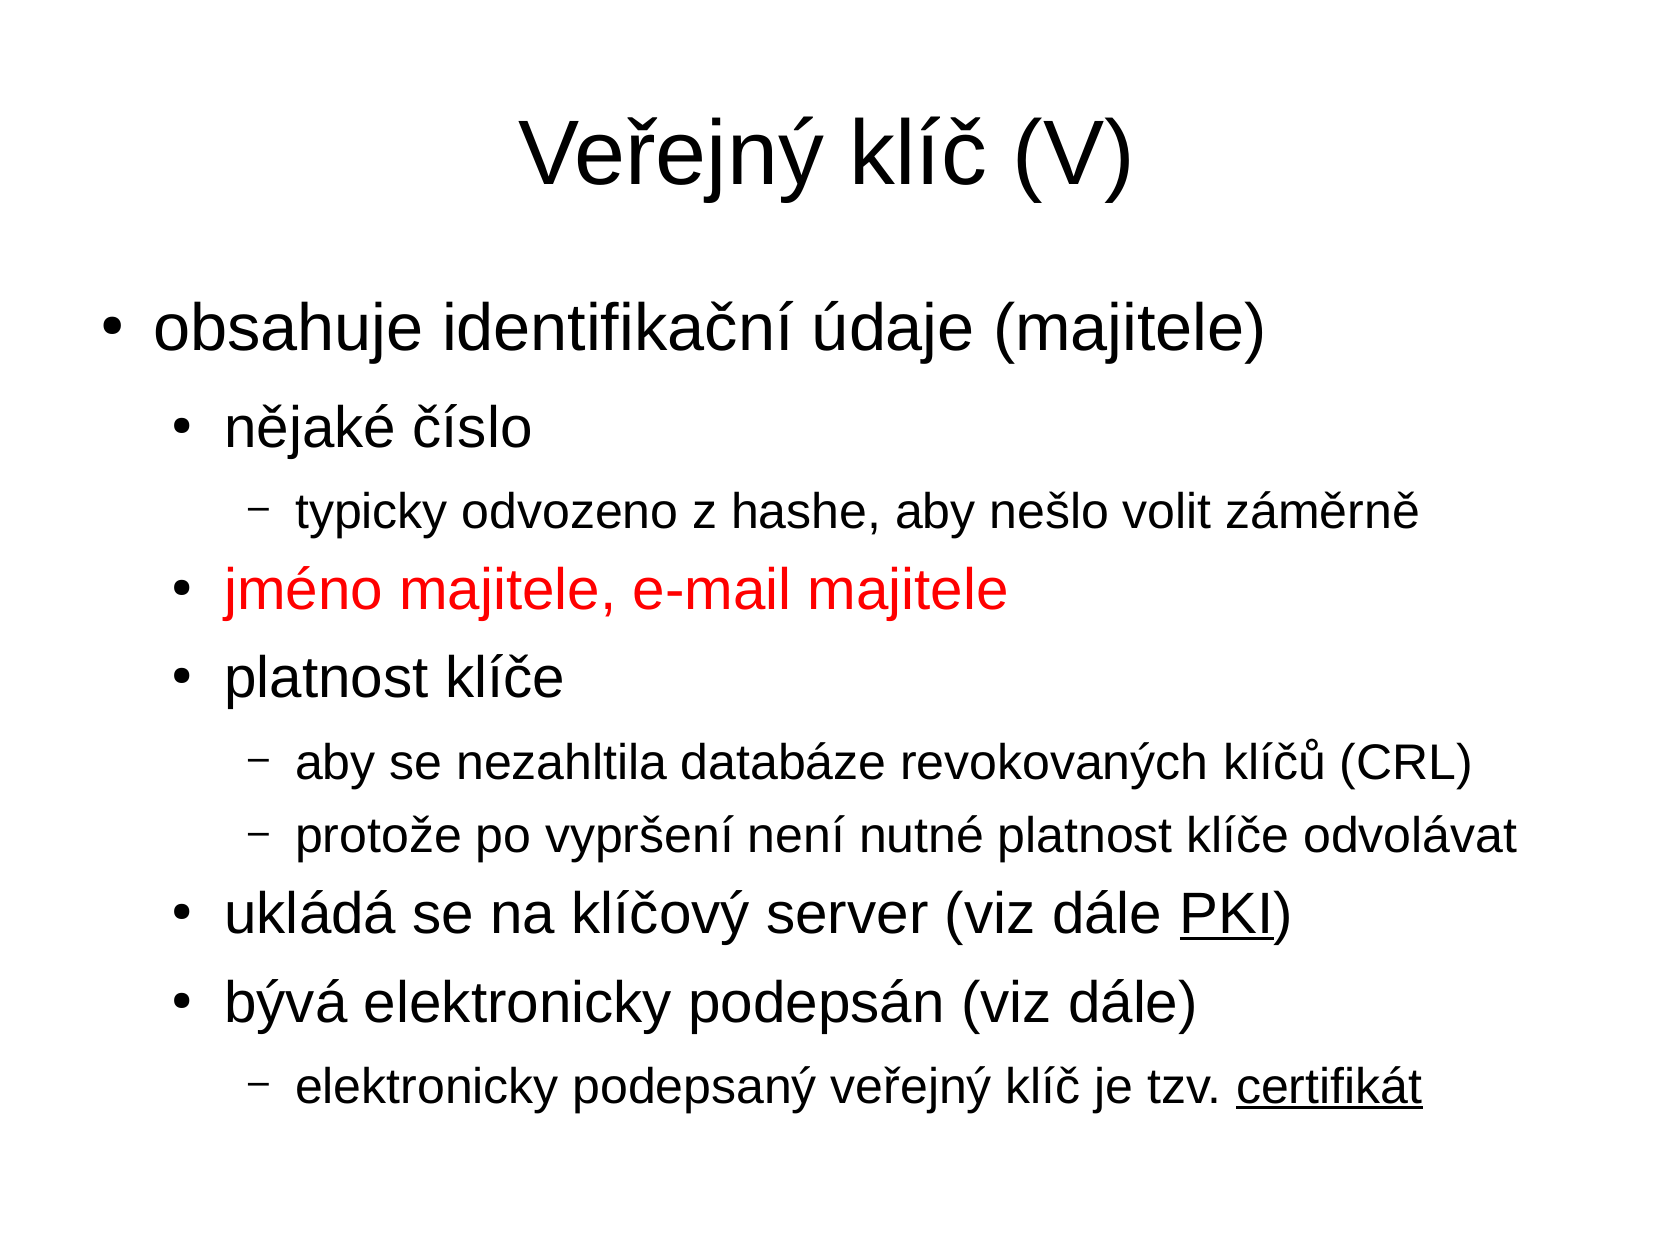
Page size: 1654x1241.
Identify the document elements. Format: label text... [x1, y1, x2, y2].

list obsahuje identifikační údaje (majitele) nějaké číslo typicky odvozeno z hashe, aby nešlo volit záměrně jméno majitele, e-mail majitele platnost klíče aby se nezahltila databáze revokovaných klíčů (CRL) protože po vypršení není nutné platnost klíče odvolávat ukládá se na klíčový server (viz dále PKI) bývá elektronicky podepsán (viz dále) elektronicky podepsaný veřejný klíč je tzv. certifikát [82, 290, 1571, 1114]
title Veřejný klíč (V) [82, 49, 1571, 257]
